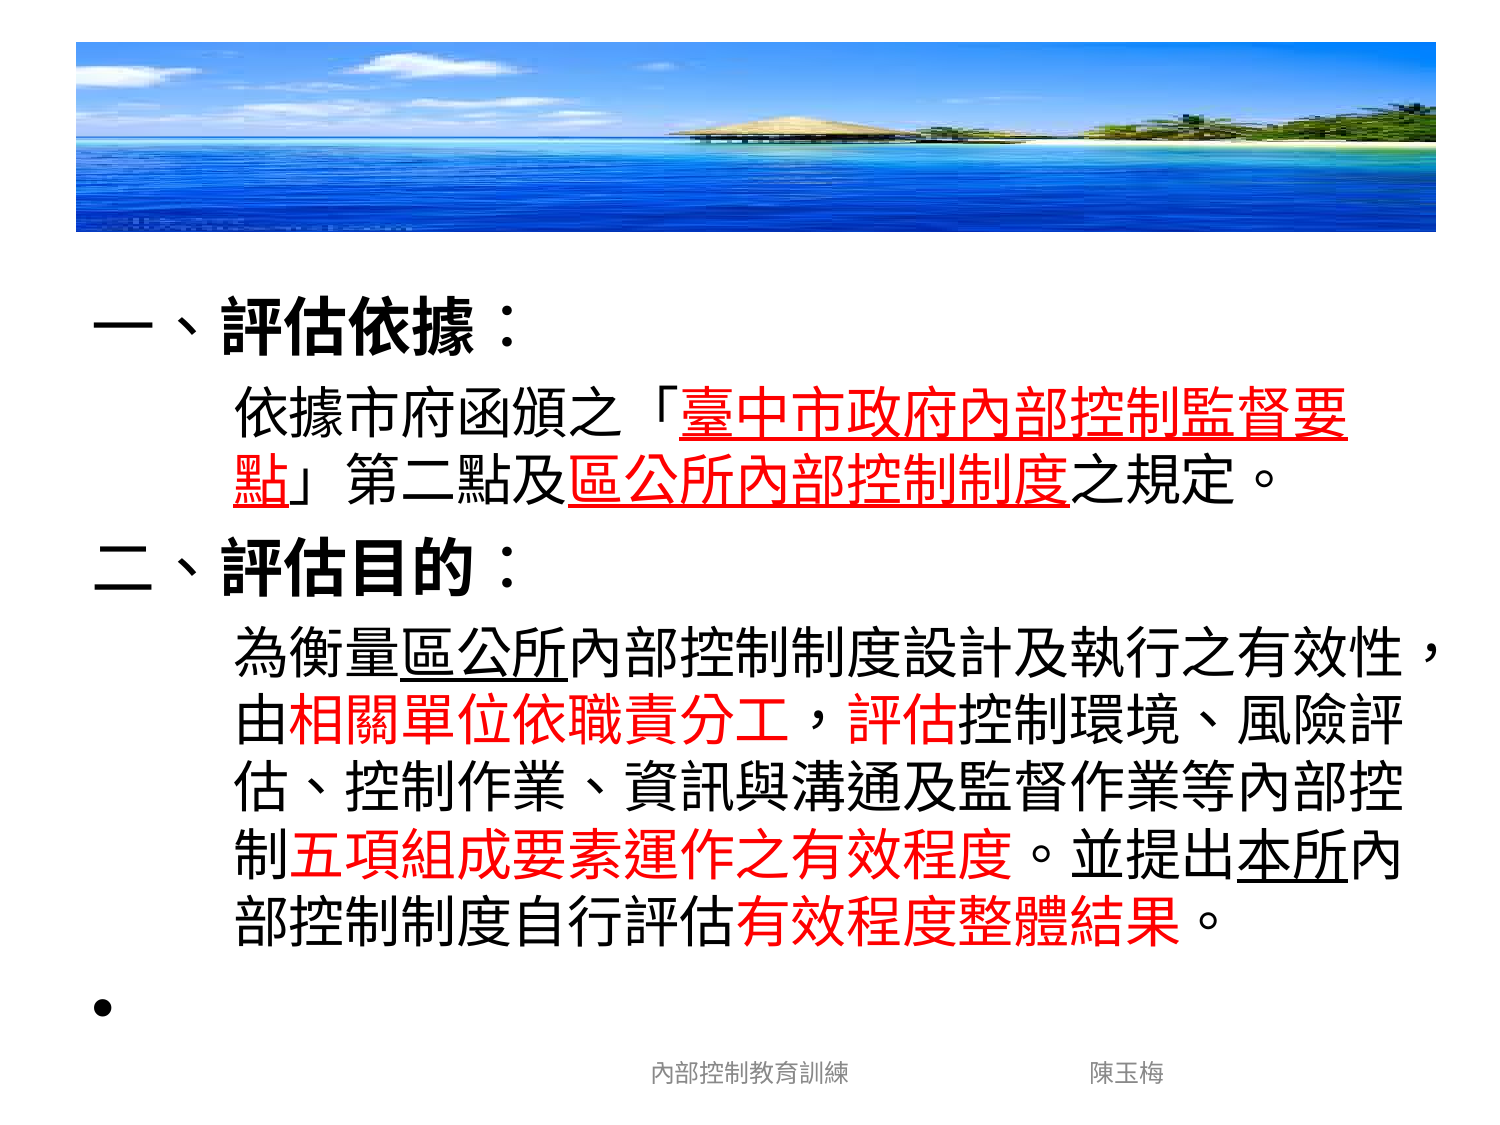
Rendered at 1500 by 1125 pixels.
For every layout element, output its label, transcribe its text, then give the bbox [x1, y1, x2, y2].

list 一、評估依據： 依據市府函頒之「臺中市政府內部控制監督要點」第二點及區公所內部控制制度之規定。 二、評估目的： 為衡量區公所內部控制制度設計及執行之有效性，由相關單位依職責分工，評估控制環境、風險評估、控制作業、資訊與溝通及監督作業等內部控制五項組成要素運作之有效程度。並提出本所內部控制制度自行評估有效程度整體結果。 [76, 278, 1436, 1000]
text_box 陳玉梅 [1074, 1042, 1426, 1103]
text_box 內部控制教育訓練 [512, 1042, 988, 1103]
